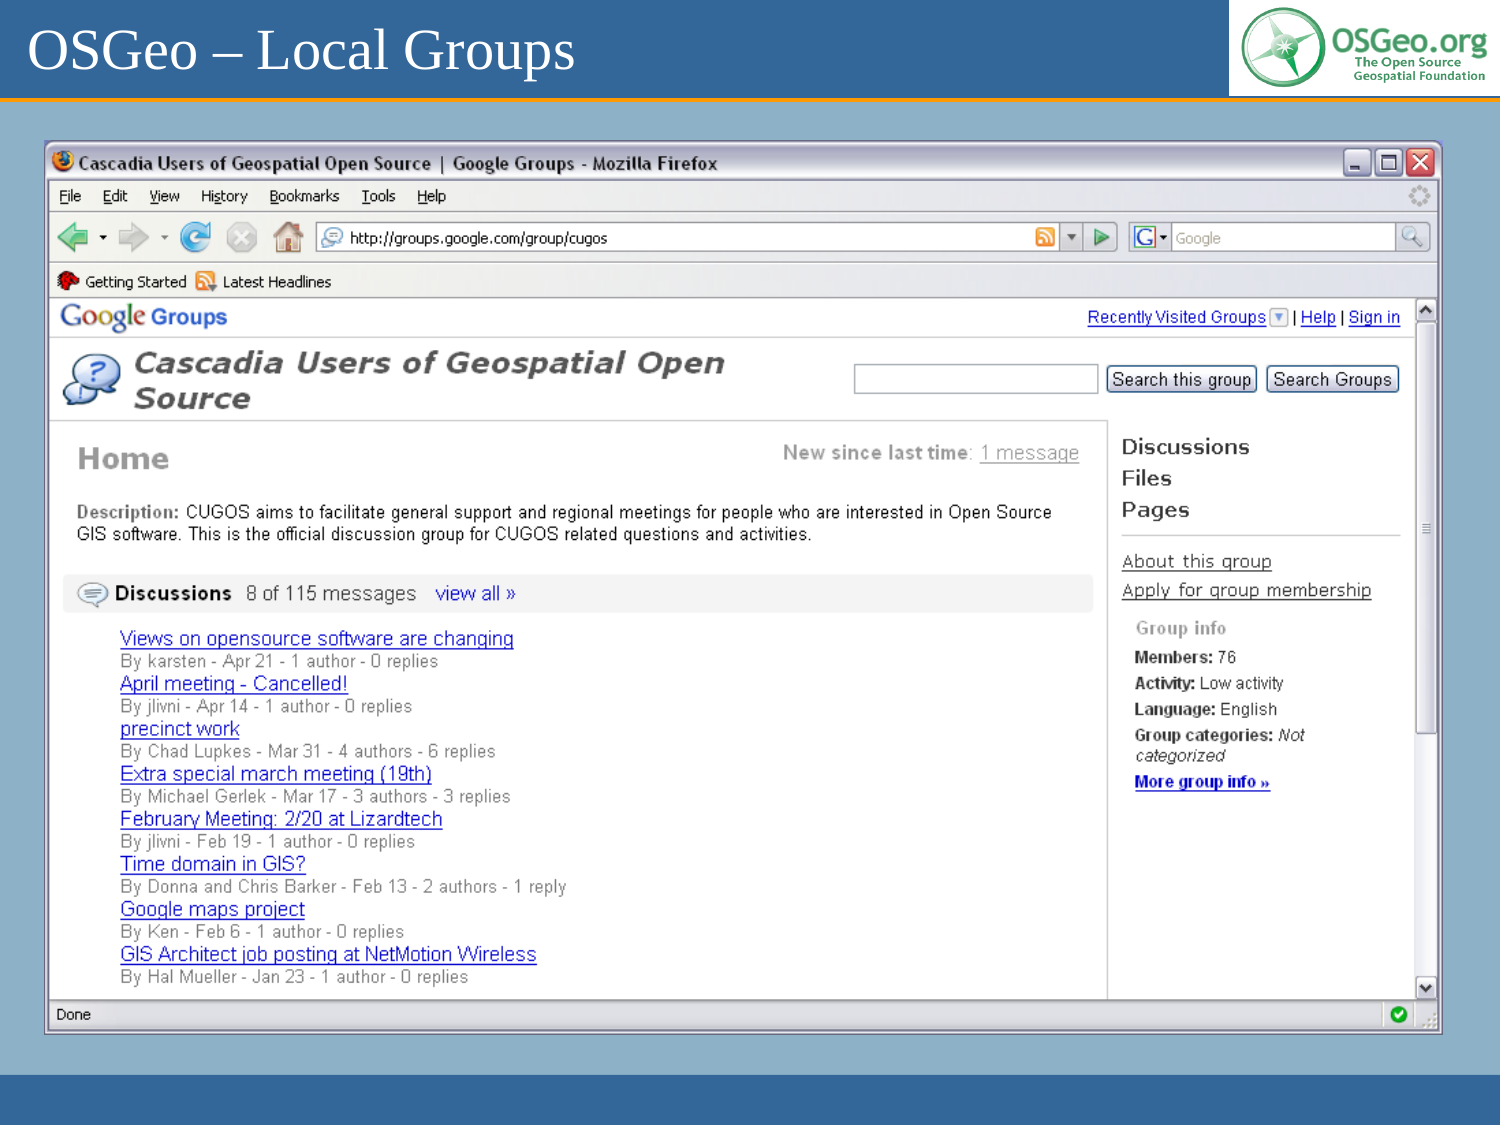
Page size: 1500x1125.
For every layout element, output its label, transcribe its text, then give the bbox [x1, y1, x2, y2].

picture [44, 140, 1443, 1035]
picture [1228, 0, 1500, 97]
title OSGeo – Local Groups [12, 0, 1138, 100]
